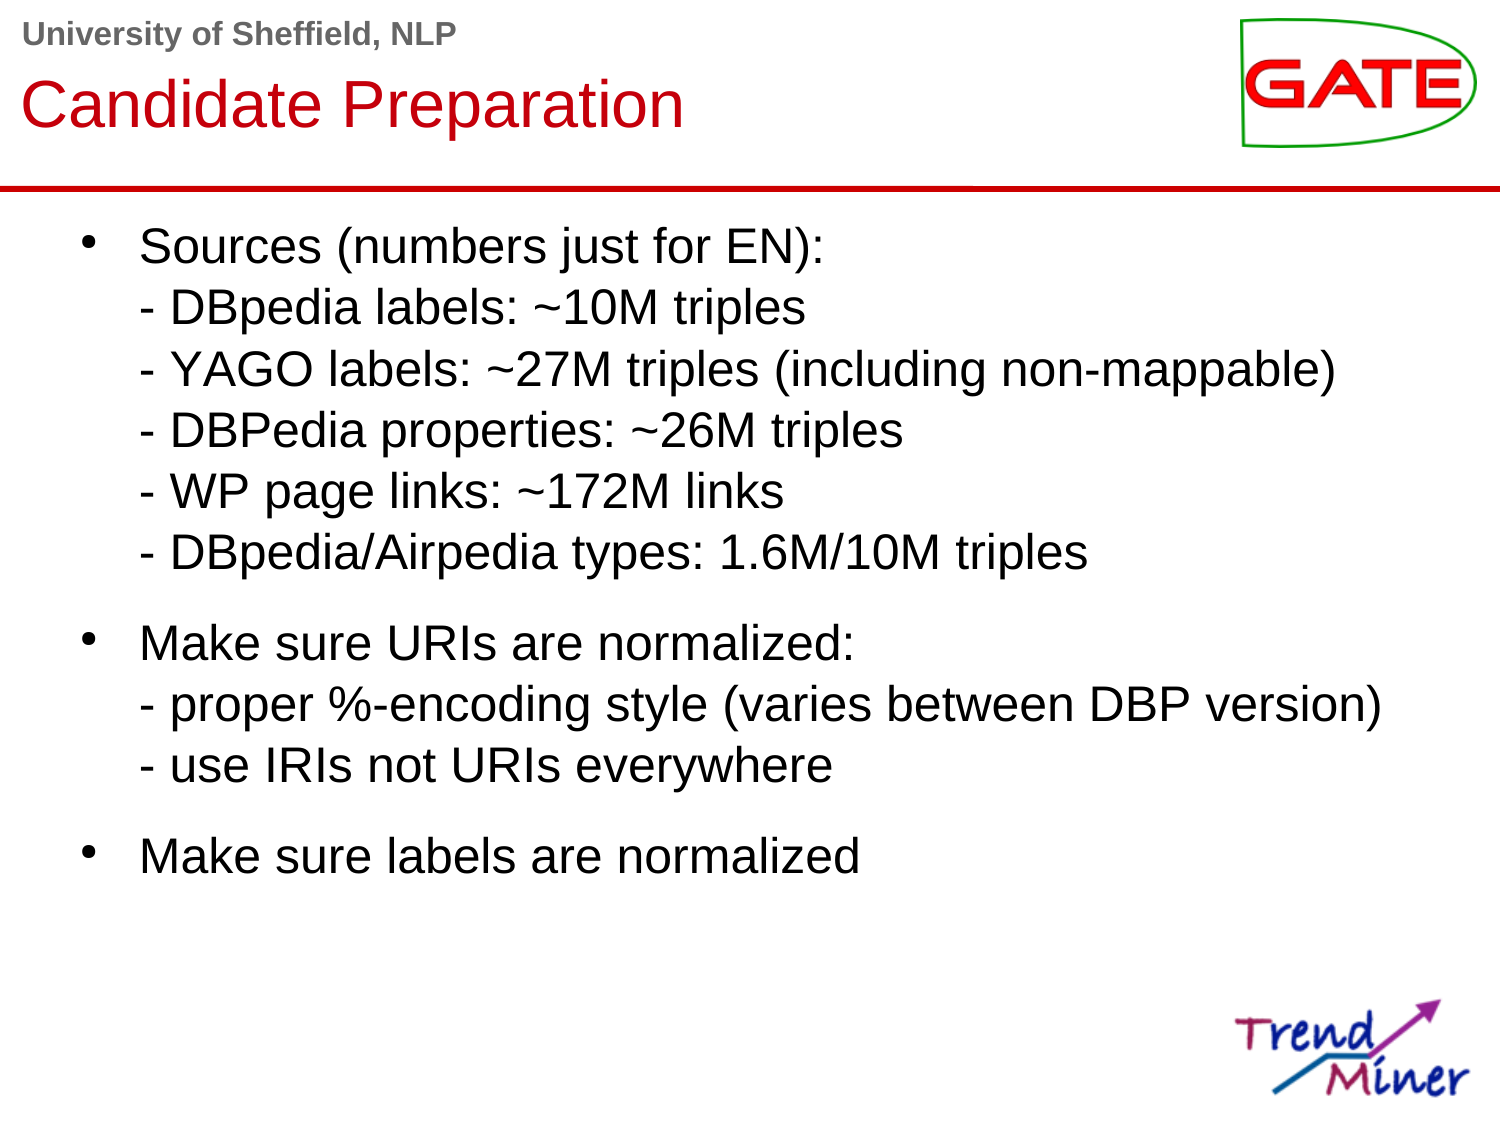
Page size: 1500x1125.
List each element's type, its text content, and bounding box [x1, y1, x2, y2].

list Sources (numbers just for EN): - DBpedia labels: ~10M triples - YAGO labels: ~27M triples (including non-mappable) - DBPedia properties: ~26M triples - WP page links: ~172M links - DBpedia/Airpedia types: 1.6M/10M triples Make sure URIs are normalized: - proper %-encoding style (varies between DBP version) - use IRIs not URIs everywhere Make sure labels are normalized [23, 212, 1477, 1063]
picture [1204, 992, 1496, 1118]
picture [1240, 18, 1477, 148]
title Candidate Preparation [20, 45, 1240, 166]
